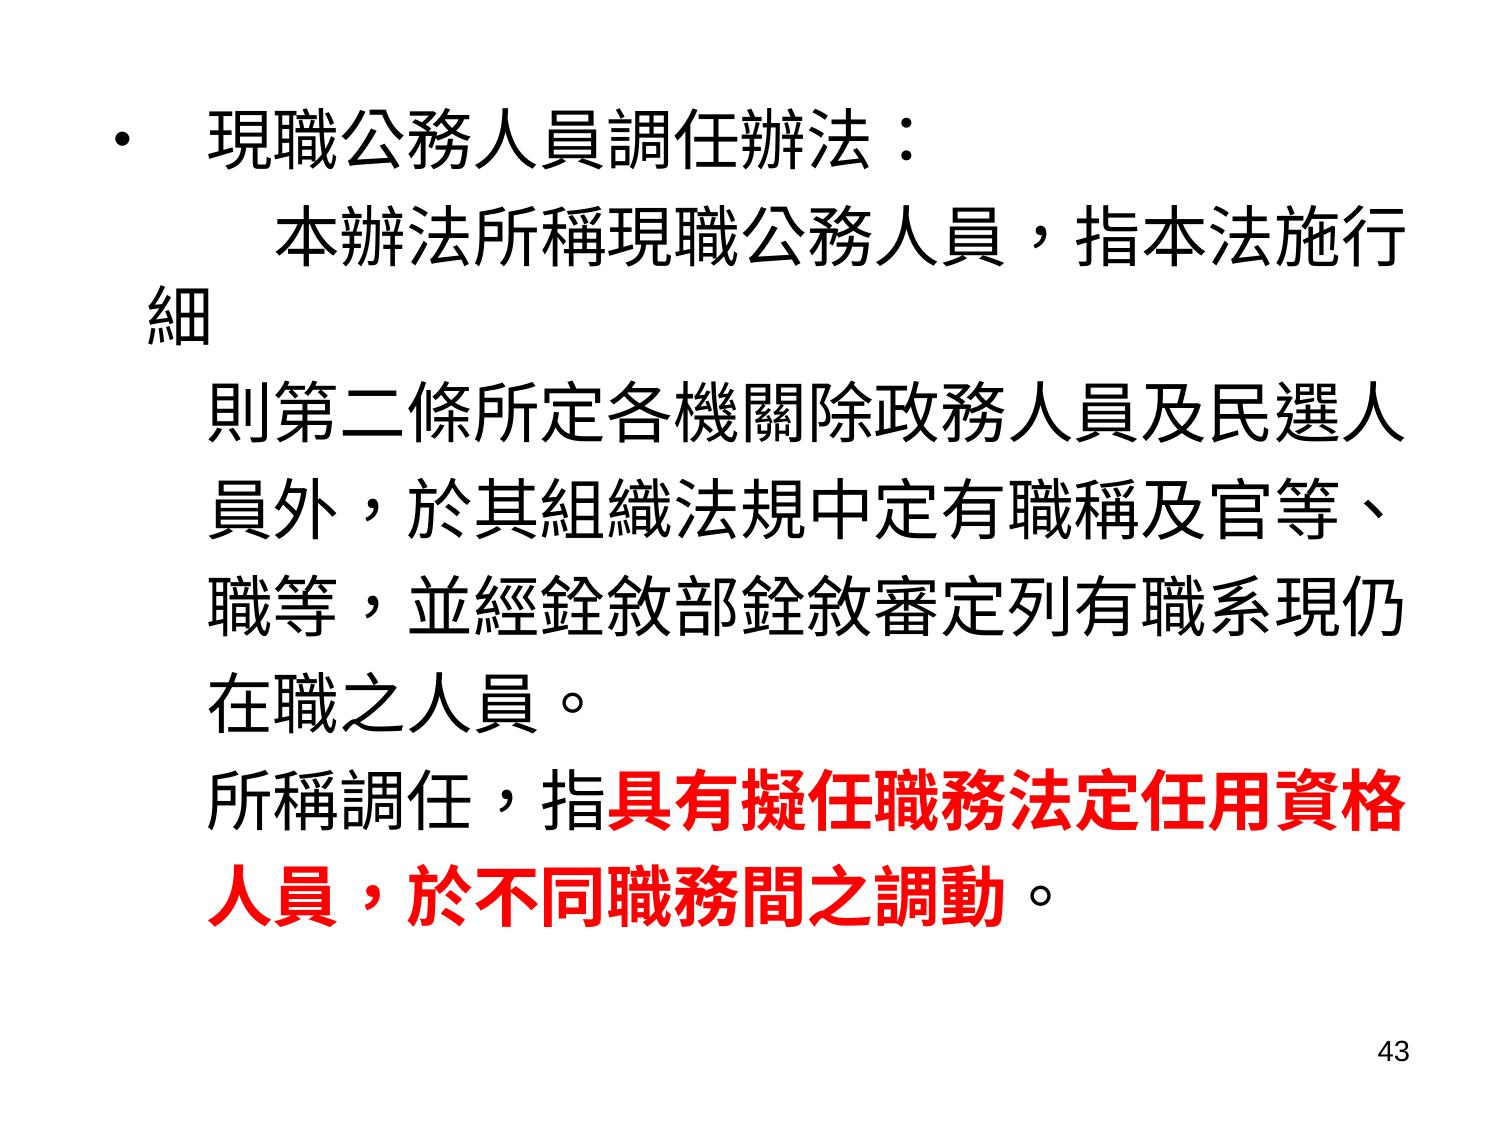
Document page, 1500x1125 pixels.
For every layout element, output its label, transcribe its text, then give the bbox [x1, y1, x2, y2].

list • 現職公務人員調任辦法： 本辦法所稱現職公務人員，指本法施行細 則第二條所定各機關除政務人員及民選人 員外，於其組織法規中定有職稱及官等、 職等，並經銓敘部銓敘審定列有職系現仍 在職之人員。 所稱調任，指具有擬任職務法定任用資格 人員，於不同職務間之調動。 [75, 90, 1426, 1005]
